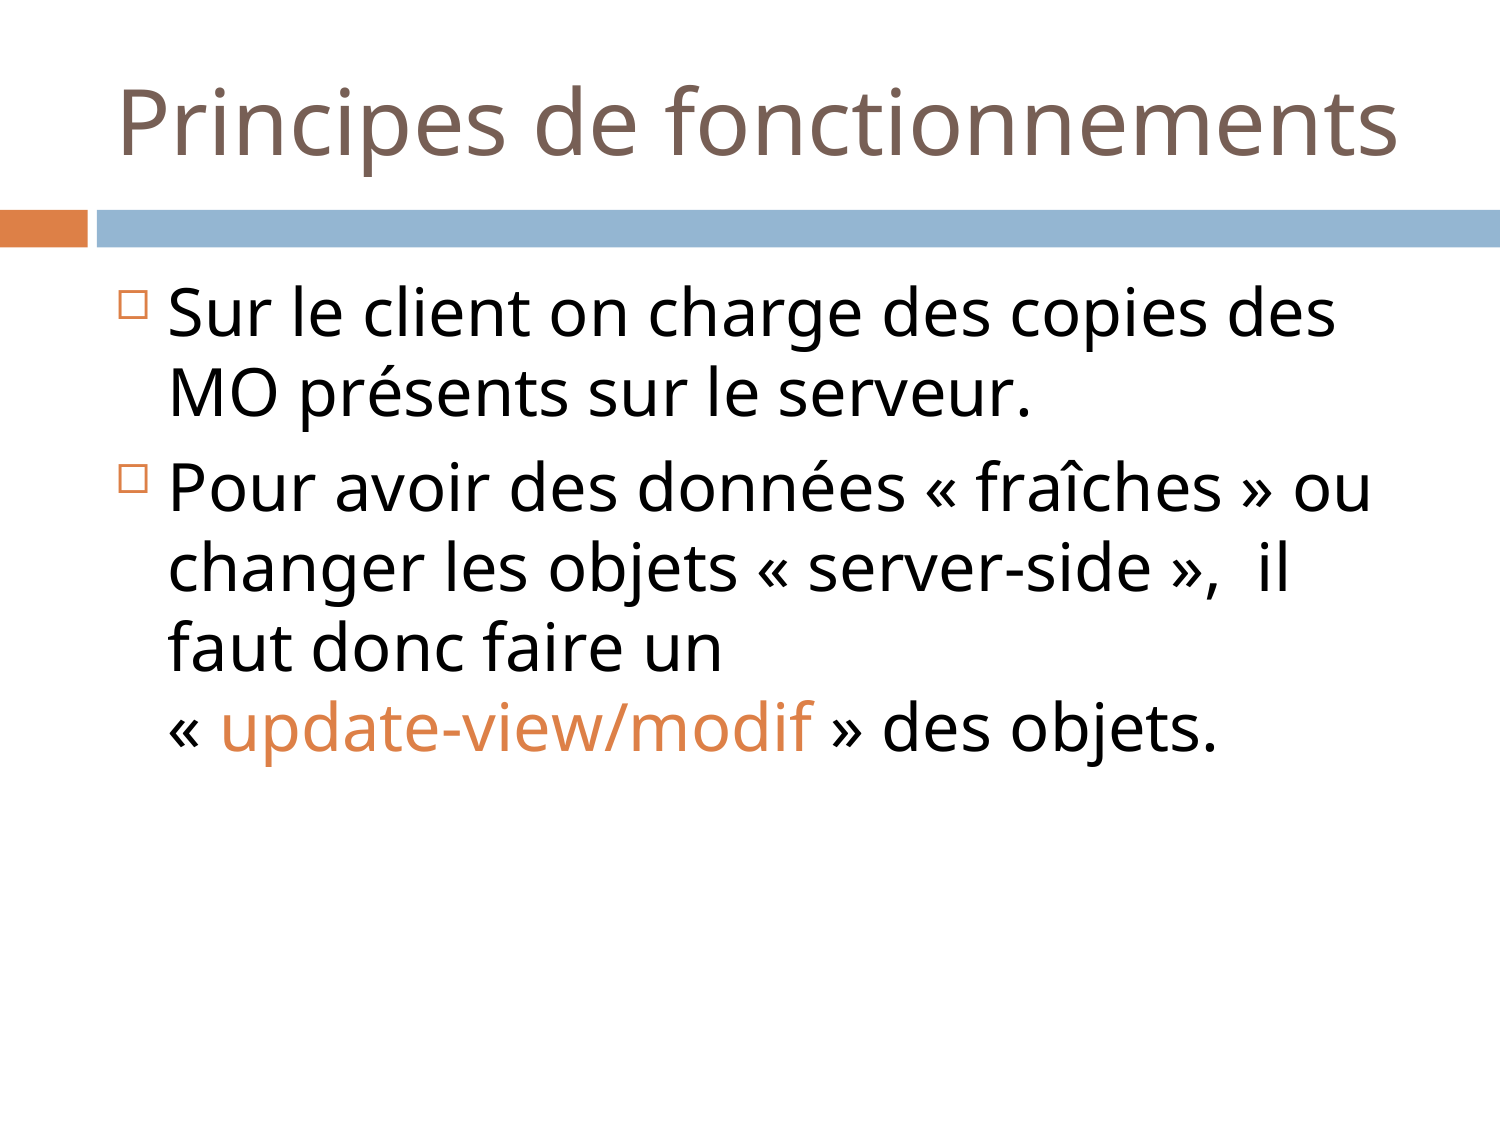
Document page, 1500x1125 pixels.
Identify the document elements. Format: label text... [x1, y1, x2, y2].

list Sur le client on charge des copies des MO présents sur le serveur. Pour avoir des données « fraîches » ou changer les objets « server-side », il faut donc faire un « update-view/modif » des objets. [100, 262, 1438, 1001]
title Principes de fonctionnements [100, 37, 1438, 201]
